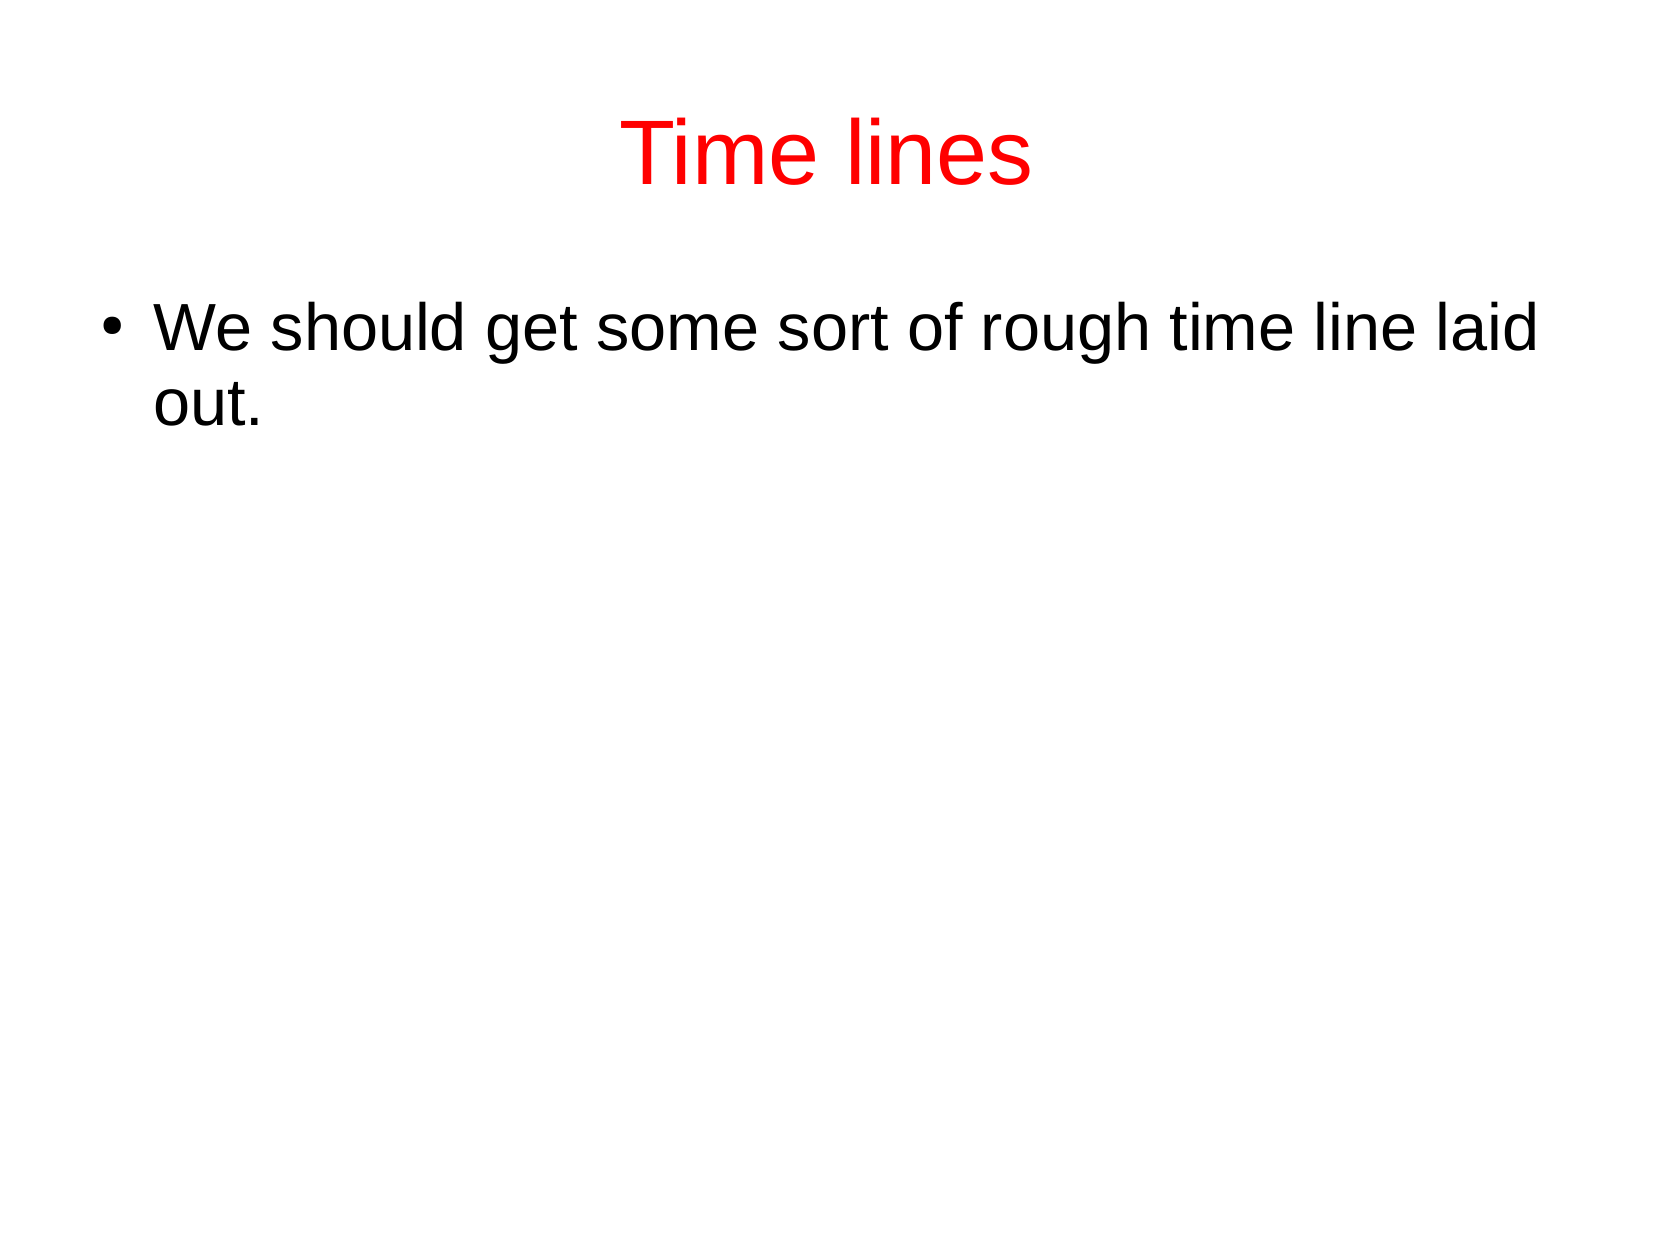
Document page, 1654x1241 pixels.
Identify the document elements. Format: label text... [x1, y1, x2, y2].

list We should get some sort of rough time line laid out. [82, 290, 1571, 1109]
title Time lines [82, 49, 1571, 257]
